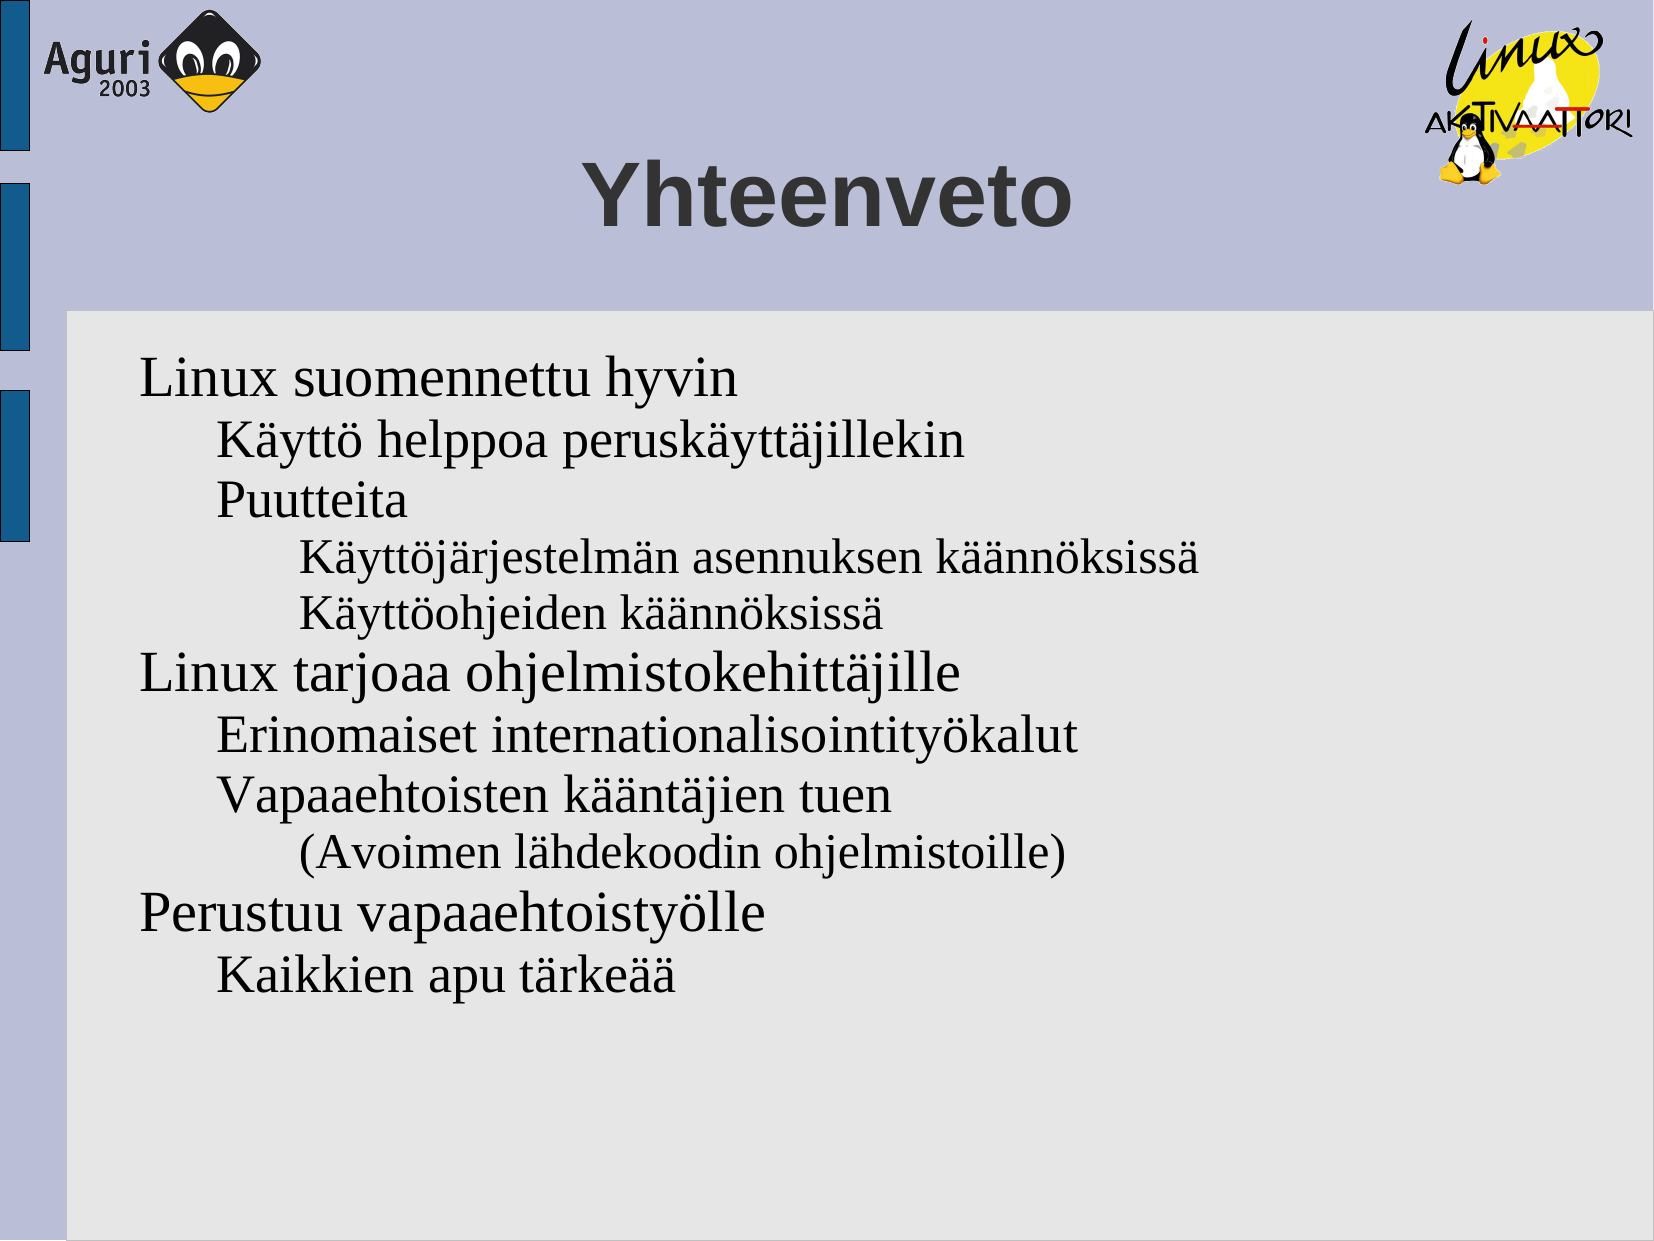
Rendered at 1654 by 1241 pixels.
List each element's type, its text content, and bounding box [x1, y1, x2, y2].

title Yhteenveto [121, 91, 1534, 299]
picture [1417, 12, 1640, 190]
list Linux suomennettu hyvin Käyttö helppoa peruskäyttäjillekin Puutteita Käyttöjärjestelmän asennuksen käännöksissä Käyttöohjeiden käännöksissä Linux tarjoaa ohjelmistokehittäjille Erinomaiset internationalisointityökalut Vapaaehtoisten kääntäjien tuen (Avoimen lähdekoodin ohjelmistoille) Perustuu vapaaehtoistyölle Kaikkien apu tärkeää [121, 344, 1534, 1127]
picture [39, 9, 265, 113]
